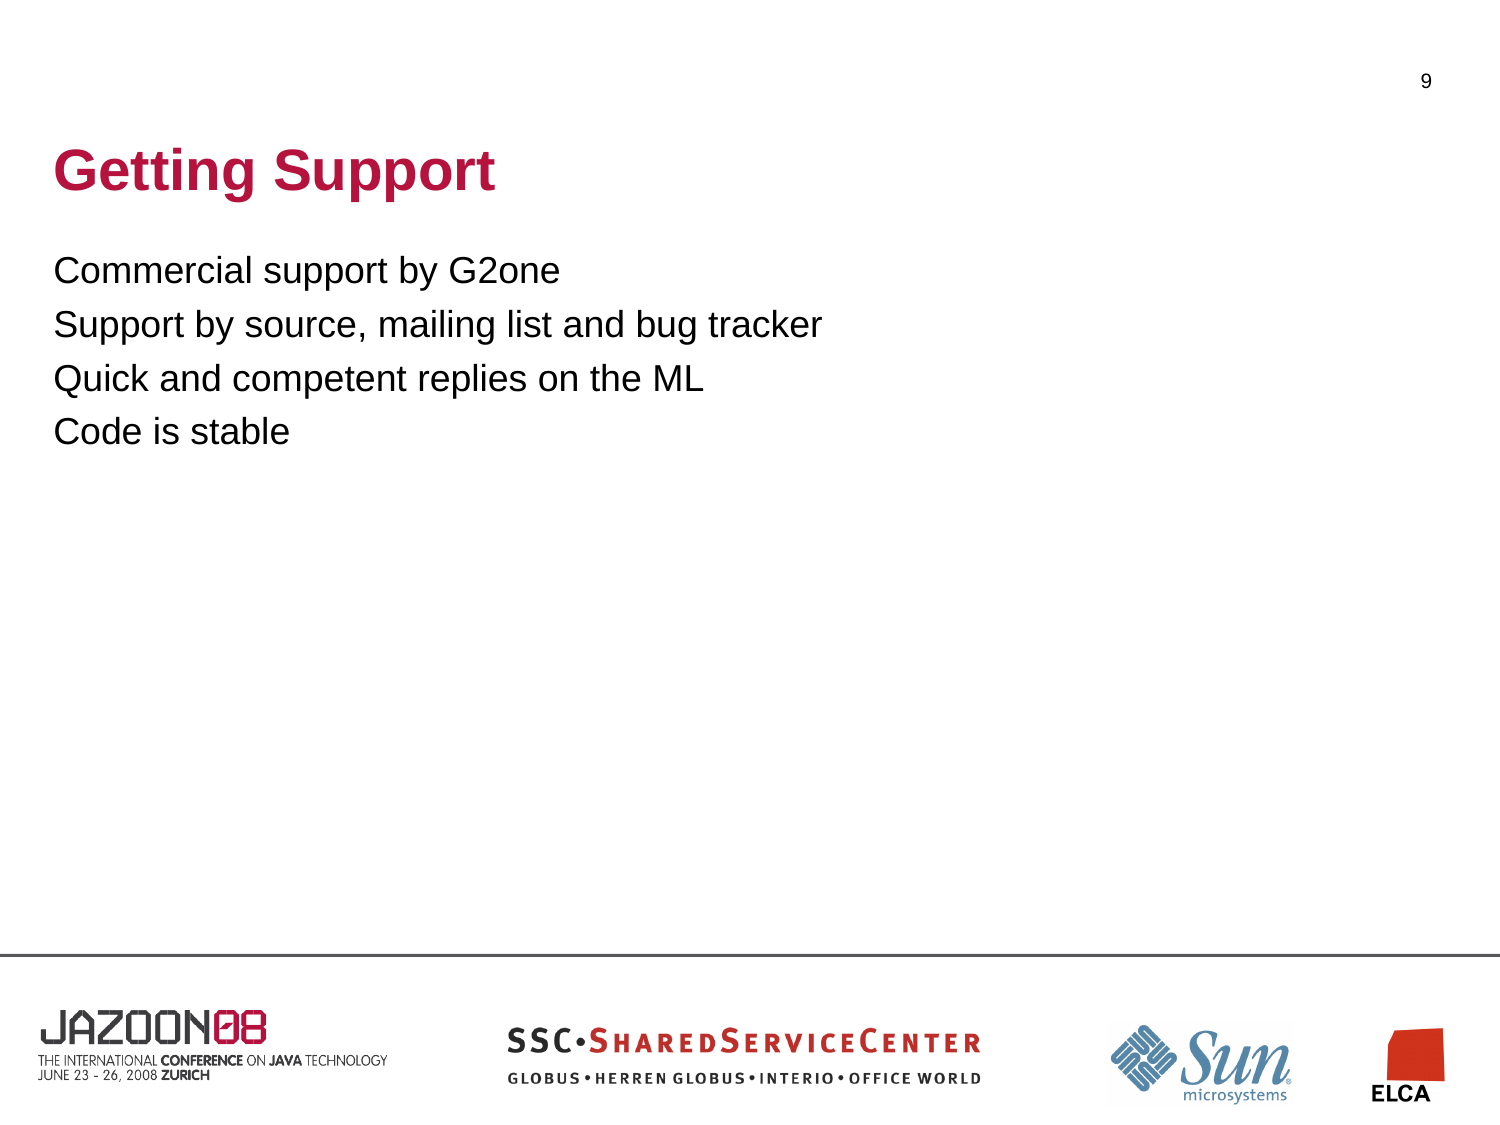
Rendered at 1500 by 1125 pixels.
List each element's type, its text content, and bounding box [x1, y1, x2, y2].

title Getting Support [53, 119, 1447, 231]
picture [1107, 1021, 1294, 1107]
picture [37, 1007, 387, 1084]
picture [1370, 1025, 1446, 1105]
list Commercial support by G2one Support by source, mailing list and bug tracker Quick and competent replies on the ML Code is stable [53, 249, 1447, 938]
